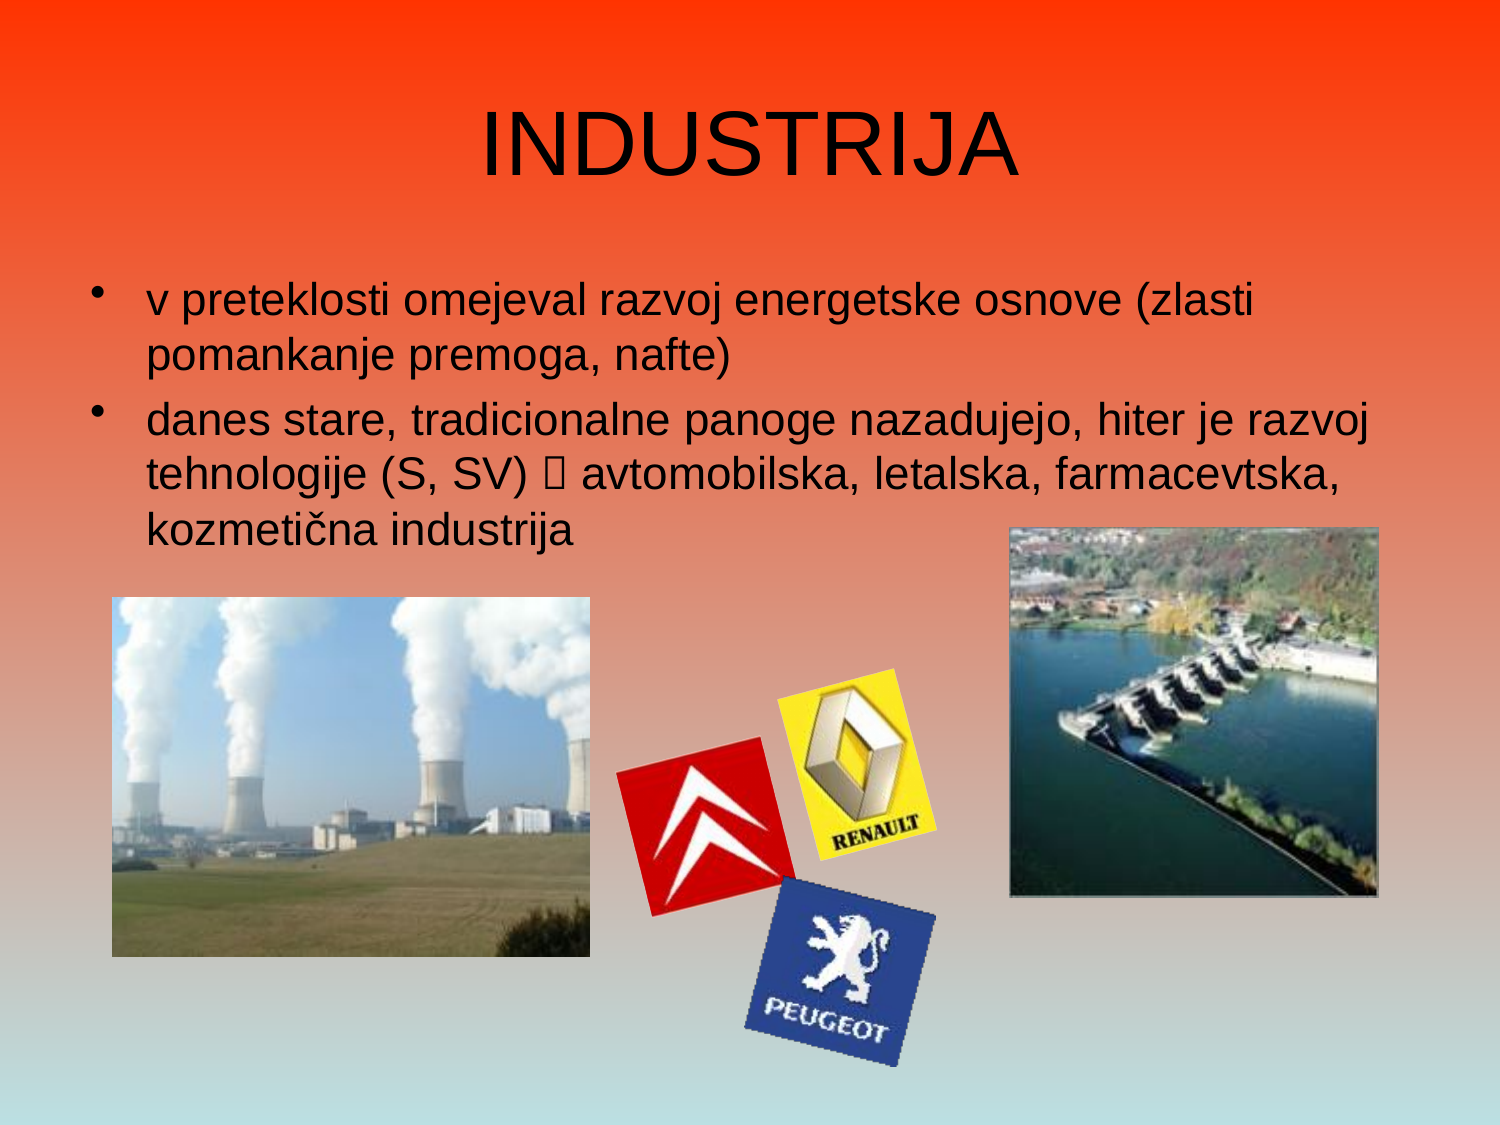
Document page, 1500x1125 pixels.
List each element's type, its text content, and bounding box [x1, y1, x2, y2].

title INDUSTRIJA [75, 45, 1425, 233]
list v preteklosti omejeval razvoj energetske osnove (zlasti pomankanje premoga, nafte) danes stare, tradicionalne panoge nazadujejo, hiter je razvoj tehnologije (S, SV)  avtomobilska, letalska, farmacevtska, kozmetična industrija [75, 262, 1425, 1005]
picture [777, 668, 937, 861]
picture [112, 597, 590, 957]
picture [1009, 527, 1379, 898]
picture [615, 735, 936, 1067]
